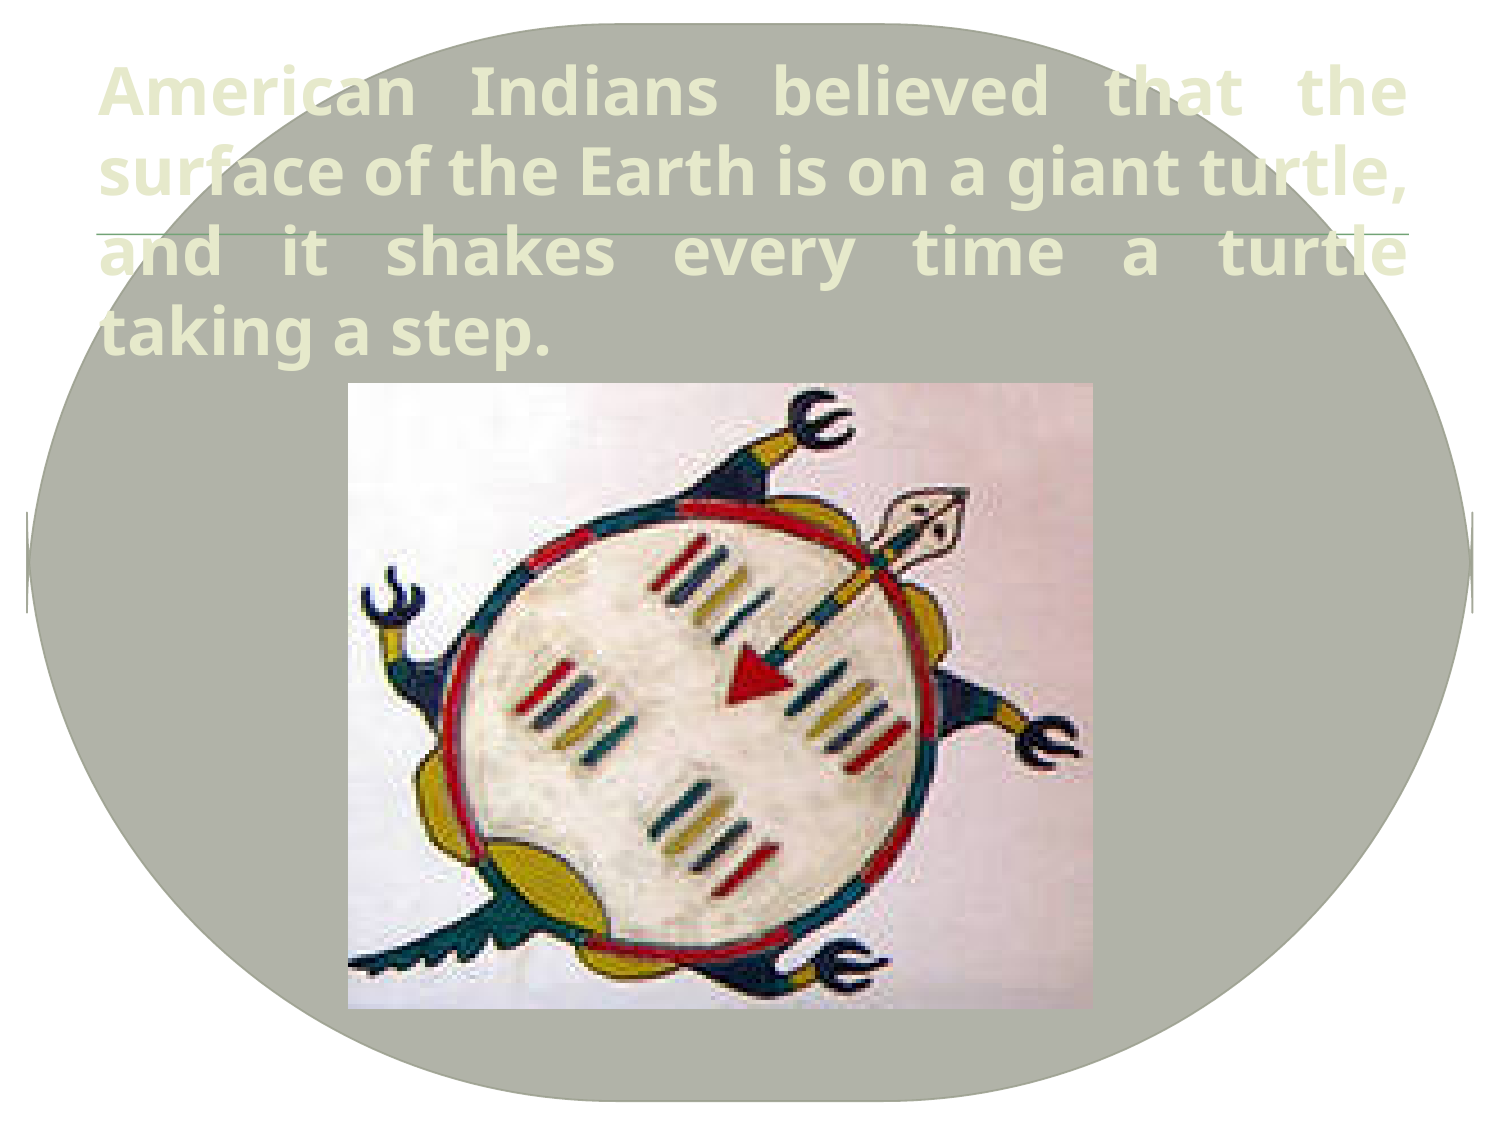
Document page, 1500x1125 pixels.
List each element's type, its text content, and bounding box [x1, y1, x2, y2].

picture [348, 383, 1093, 1009]
title American Indians believed that the surface of the Earth is on a giant turtle, and it shakes every time a turtle taking a step. [75, 41, 1425, 338]
